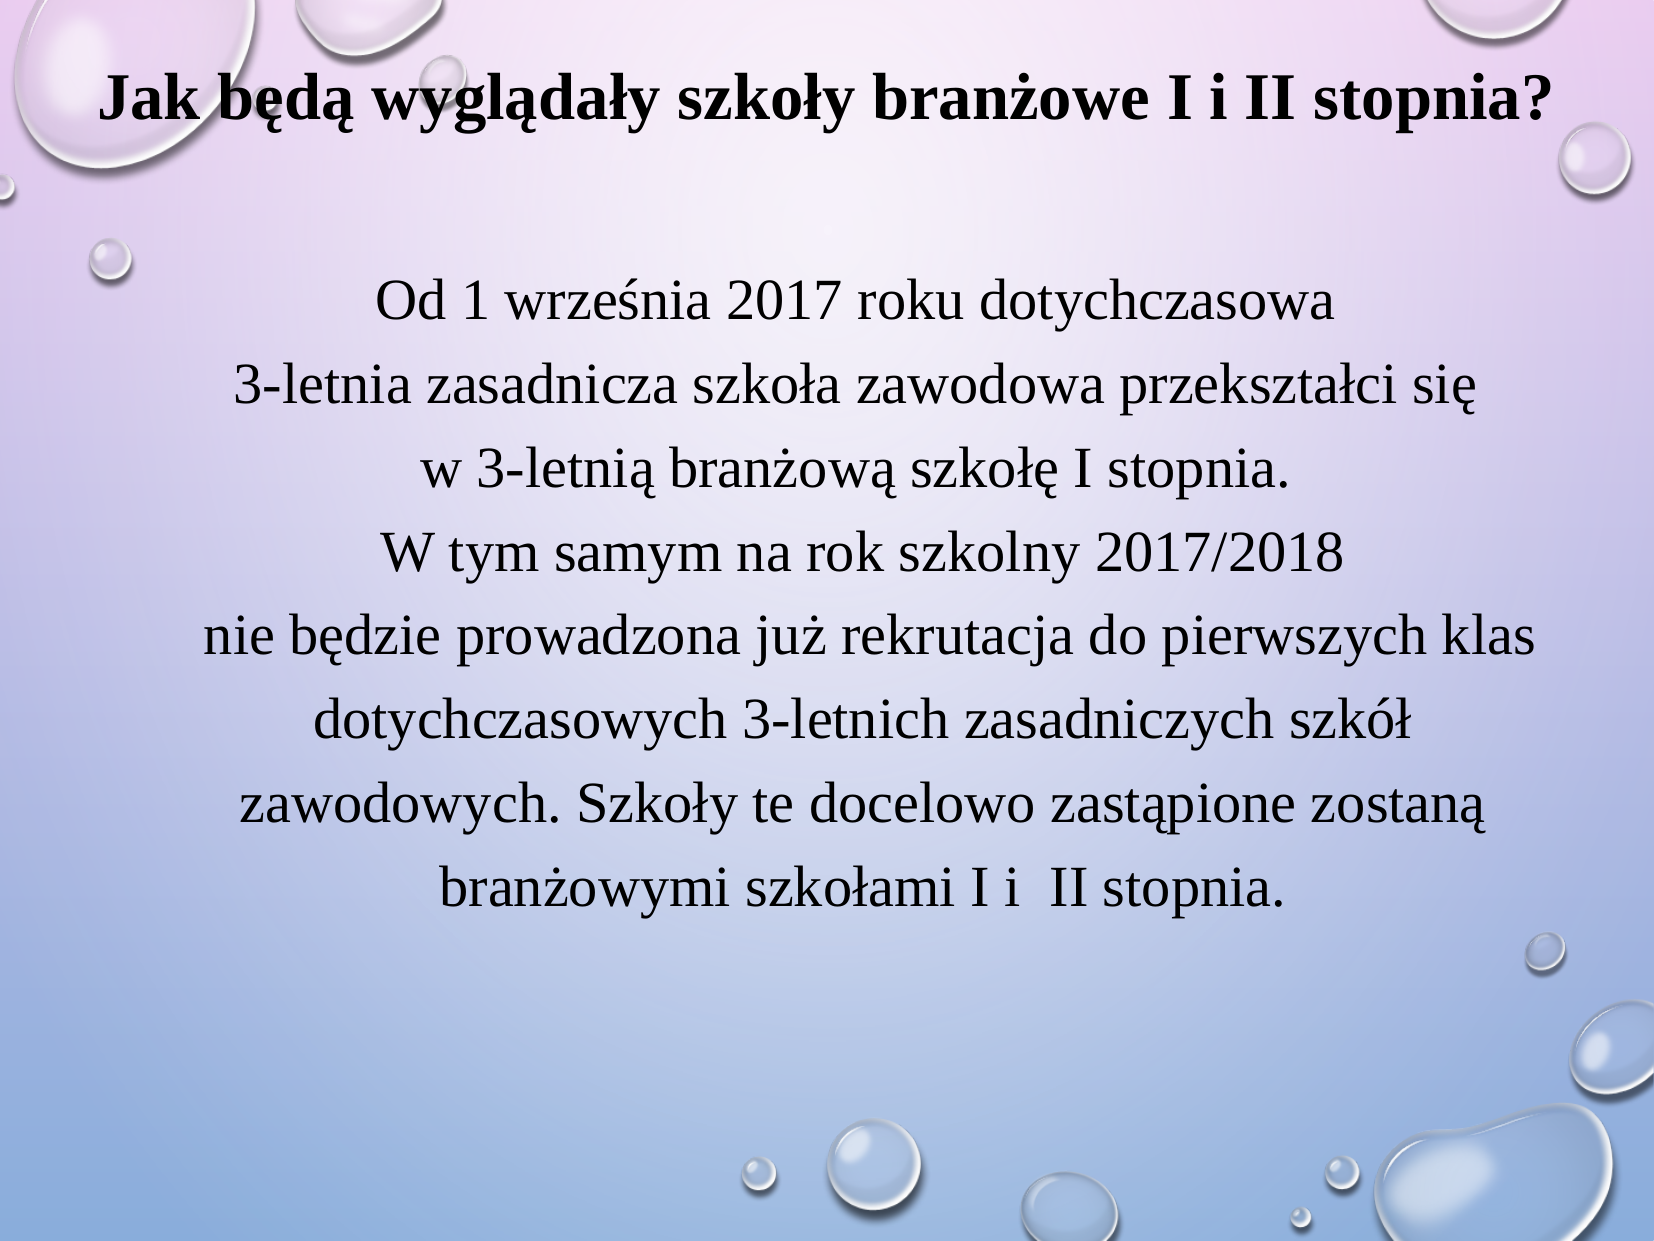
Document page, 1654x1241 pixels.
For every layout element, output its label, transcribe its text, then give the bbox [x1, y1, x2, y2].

title Jak będą wyglądały szkoły branżowe I i II stopnia? [0, 57, 1654, 218]
list Od 1 września 2017 roku dotychczasowa 3-letnia zasadnicza szkoła zawodowa przekształci się w 3-letnią branżową szkołę I stopnia. W tym samym na rok szkolny 2017/2018 nie będzie prowadzona już rekrutacja do pierwszych klas dotychczasowych 3-letnich zasadniczych szkół zawodowych. Szkoły te docelowo zastąpione zostaną branżowymi szkołami I i II stopnia. [165, 240, 1561, 968]
